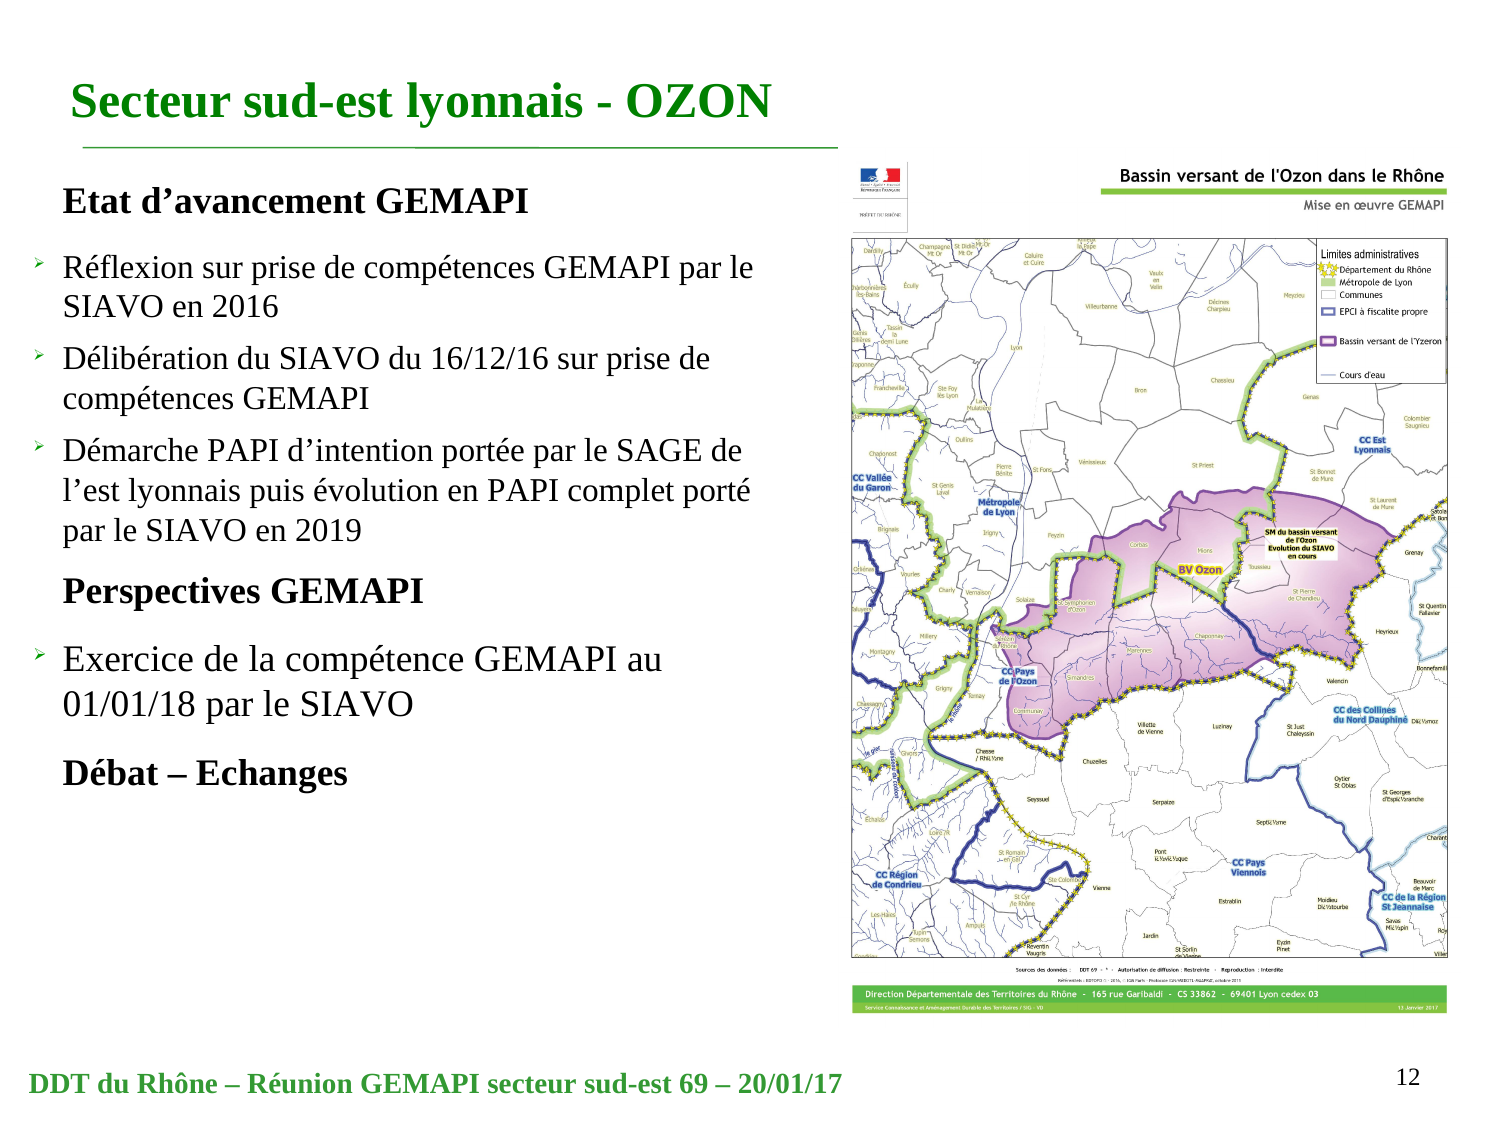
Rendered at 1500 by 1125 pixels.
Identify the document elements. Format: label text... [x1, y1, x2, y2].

picture [838, 147, 1461, 1028]
title Secteur sud-est lyonnais - OZON [70, 24, 1465, 178]
text_box Etat d’avancement GEMAPI Réflexion sur prise de compétences GEMAPI par le SIAVO en 2016 Délibération du SIAVO du 16/12/16 sur prise de compétences GEMAPI Démarche PAPI d’intention portée par le SAGE de l’est lyonnais puis évolution en PAPI complet porté par le SIAVO en 2019 Perspectives GEMAPI Exercice de la compétence GEMAPI au 01/01/18 par le SIAVO Débat – Echanges [18, 168, 792, 1045]
